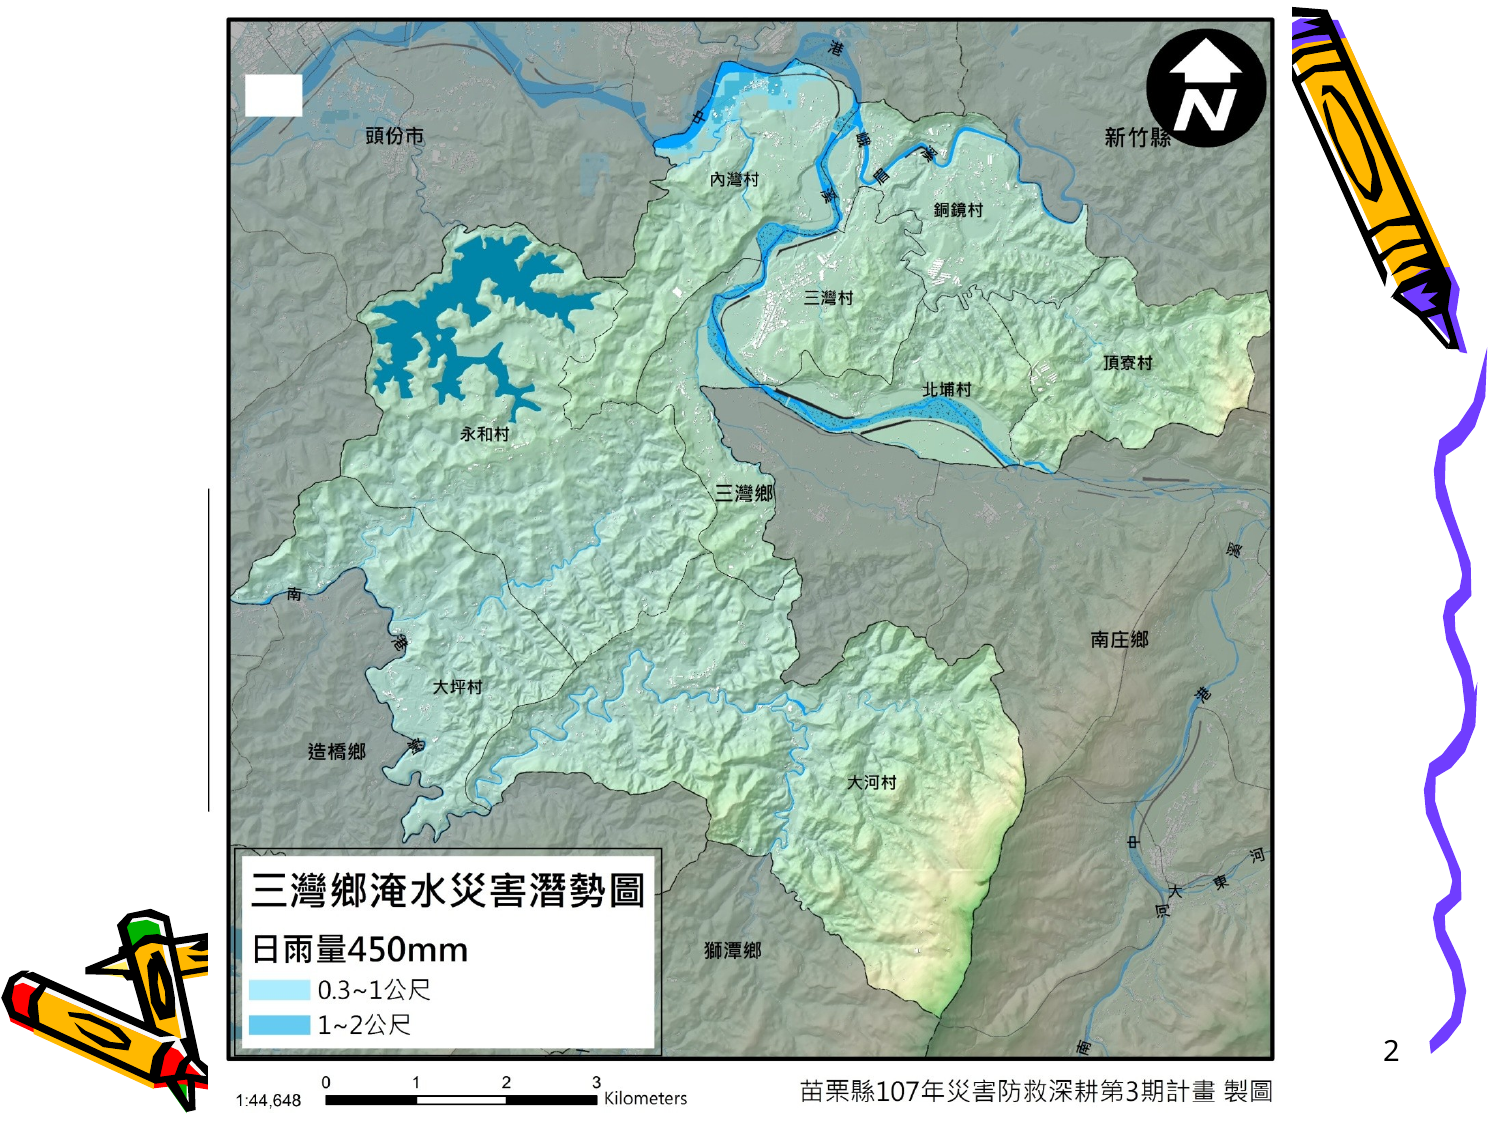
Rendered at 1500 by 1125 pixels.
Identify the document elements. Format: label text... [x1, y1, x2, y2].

text_box <編號> [1292, 1025, 1415, 1101]
picture [208, 0, 1292, 1125]
